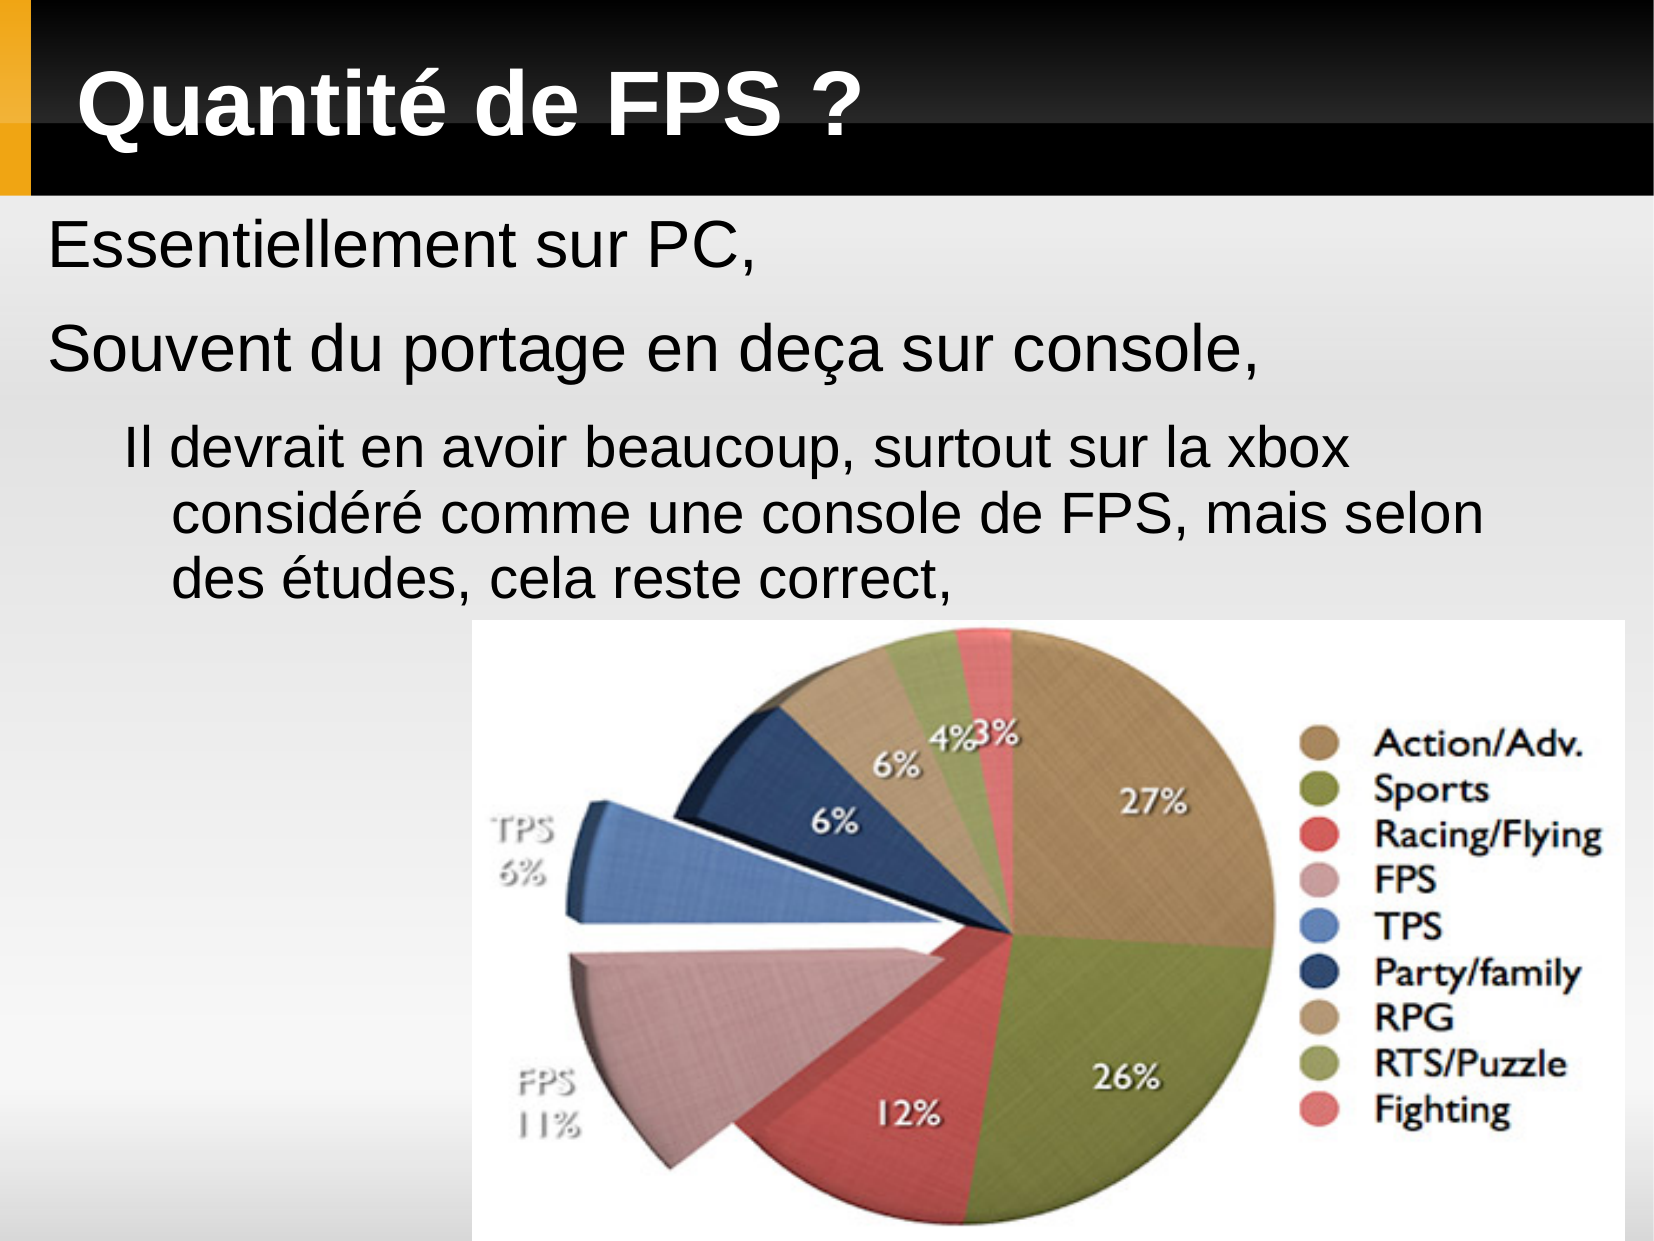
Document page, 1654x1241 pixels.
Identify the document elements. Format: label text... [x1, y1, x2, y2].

title Quantité de FPS ? [76, 7, 1565, 200]
list Essentiellement sur PC, Souvent du portage en deça sur console, Il devrait en avoir beaucoup, surtout sur la xbox considéré comme une console de FPS, mais selon des études, cela reste correct, [29, 206, 1518, 1241]
picture [0, 0, 1654, 1241]
